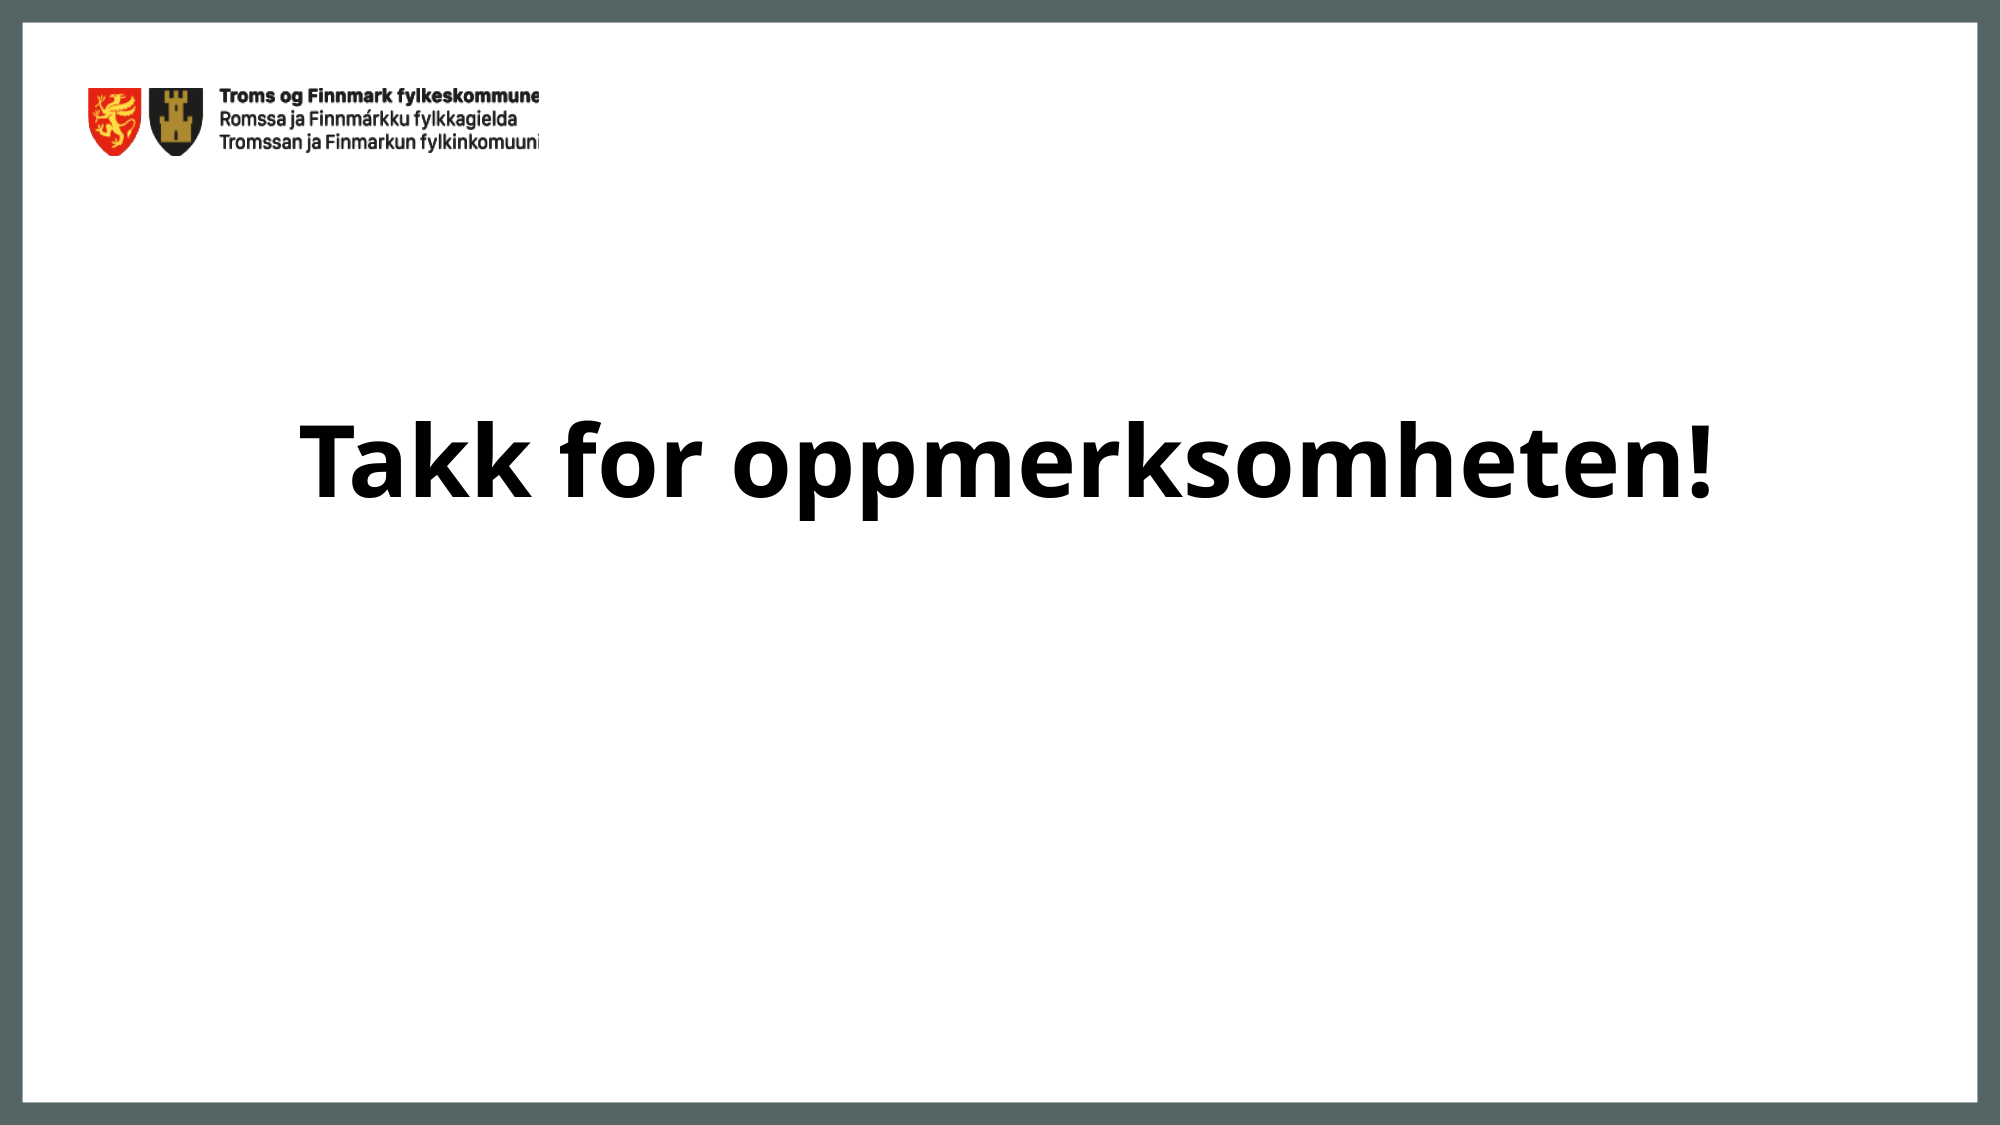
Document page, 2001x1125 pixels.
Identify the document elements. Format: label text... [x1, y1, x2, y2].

title Takk for oppmerksomheten! [104, 346, 1936, 597]
